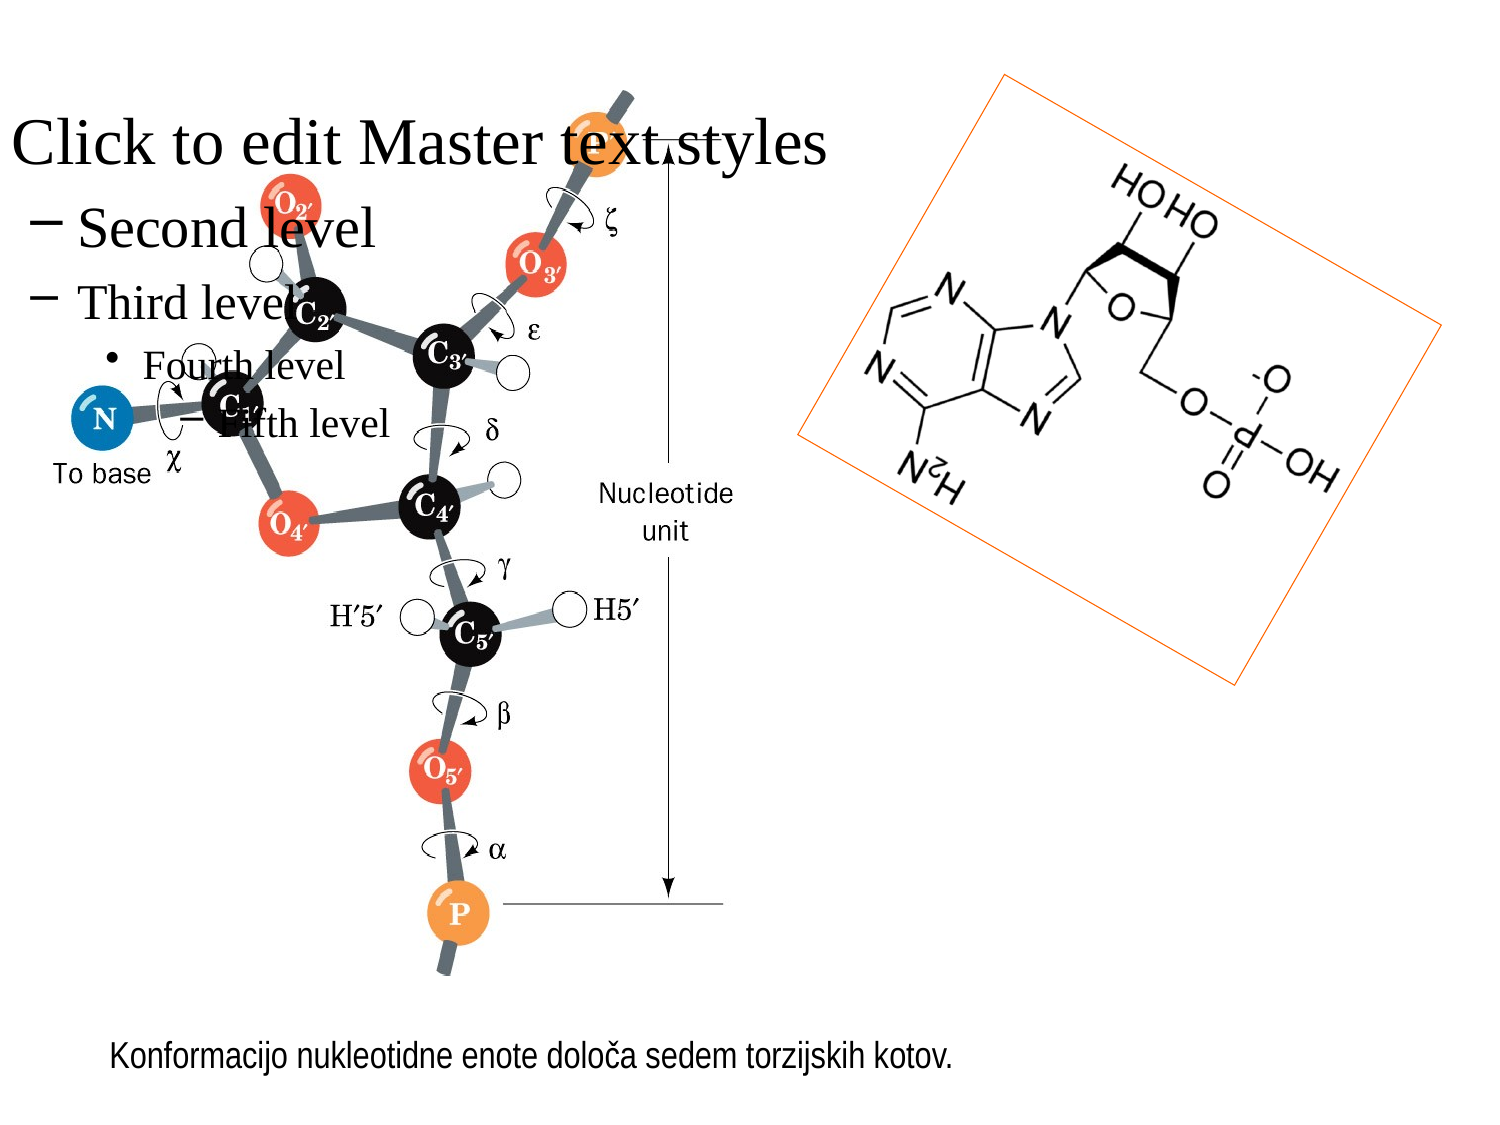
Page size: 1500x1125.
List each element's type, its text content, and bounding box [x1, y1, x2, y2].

picture [798, 75, 1441, 685]
picture [53, 90, 733, 977]
title Konformacijo nukleotidne enote določa sedem torzijskih kotov. [64, 981, 999, 1125]
